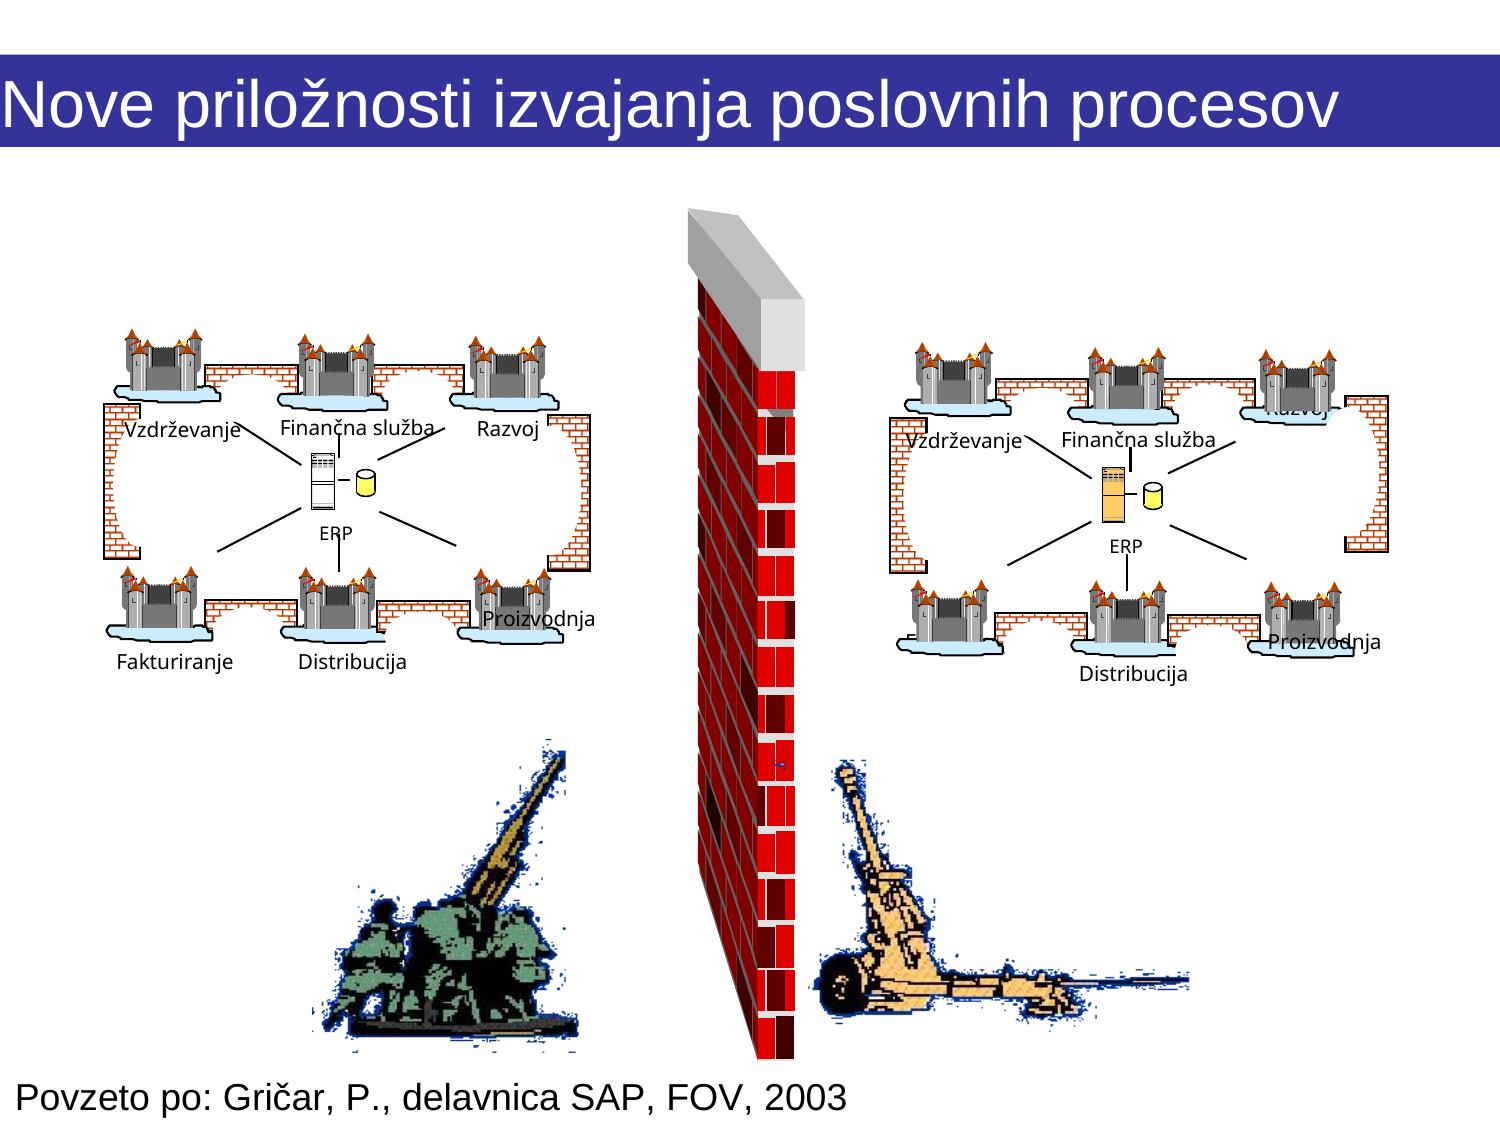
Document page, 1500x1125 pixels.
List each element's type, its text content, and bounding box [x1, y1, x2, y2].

text_box Vzdrževanje [869, 420, 1014, 451]
text_box Fakturiranje [86, 641, 263, 678]
text_box [104, 439, 167, 560]
chart [120, 565, 199, 629]
picture [311, 453, 334, 509]
text_box Razvoj [1193, 387, 1401, 428]
chart [468, 335, 547, 399]
text_box Finančna služba [1014, 418, 1264, 462]
chart [1088, 580, 1168, 643]
chart [687, 208, 806, 739]
text_box Nove priložnosti izvajanja poslovnih procesov [0, 54, 1500, 147]
text_box [1316, 428, 1389, 552]
chart [298, 566, 377, 630]
chart [687, 1058, 806, 1062]
text_box Proizvodnja [1192, 620, 1457, 687]
chart [1263, 581, 1343, 620]
chart [914, 341, 994, 405]
text_box [104, 404, 141, 408]
chart [473, 567, 552, 597]
text_box [1143, 482, 1163, 510]
text_box Proizvodnja [407, 597, 672, 665]
chart [1087, 347, 1167, 410]
text_box [106, 599, 407, 645]
chart [910, 579, 990, 642]
picture [312, 739, 1211, 1058]
text_box Finančna služba [233, 407, 482, 451]
text_box [356, 469, 375, 497]
text_box Razvoj [482, 408, 612, 449]
chart [297, 333, 376, 397]
text_box [904, 378, 1255, 420]
text_box [114, 365, 559, 408]
text_box Distribucija [247, 645, 458, 682]
text_box Distribucija [1028, 656, 1239, 693]
text_box ERP [304, 516, 368, 552]
picture [1102, 467, 1124, 523]
text_box [518, 449, 591, 571]
text_box Fakturiranje [875, 620, 1006, 657]
chart [124, 328, 203, 391]
text_box [890, 451, 957, 573]
text_box Vzdrževanje [88, 408, 233, 439]
text_box ERP [1094, 529, 1158, 566]
chart [1258, 349, 1338, 412]
text_box Povzeto po: Gričar, P., delavnica SAP, FOV, 2003 [0, 1064, 1028, 1125]
text_box [897, 613, 1261, 670]
